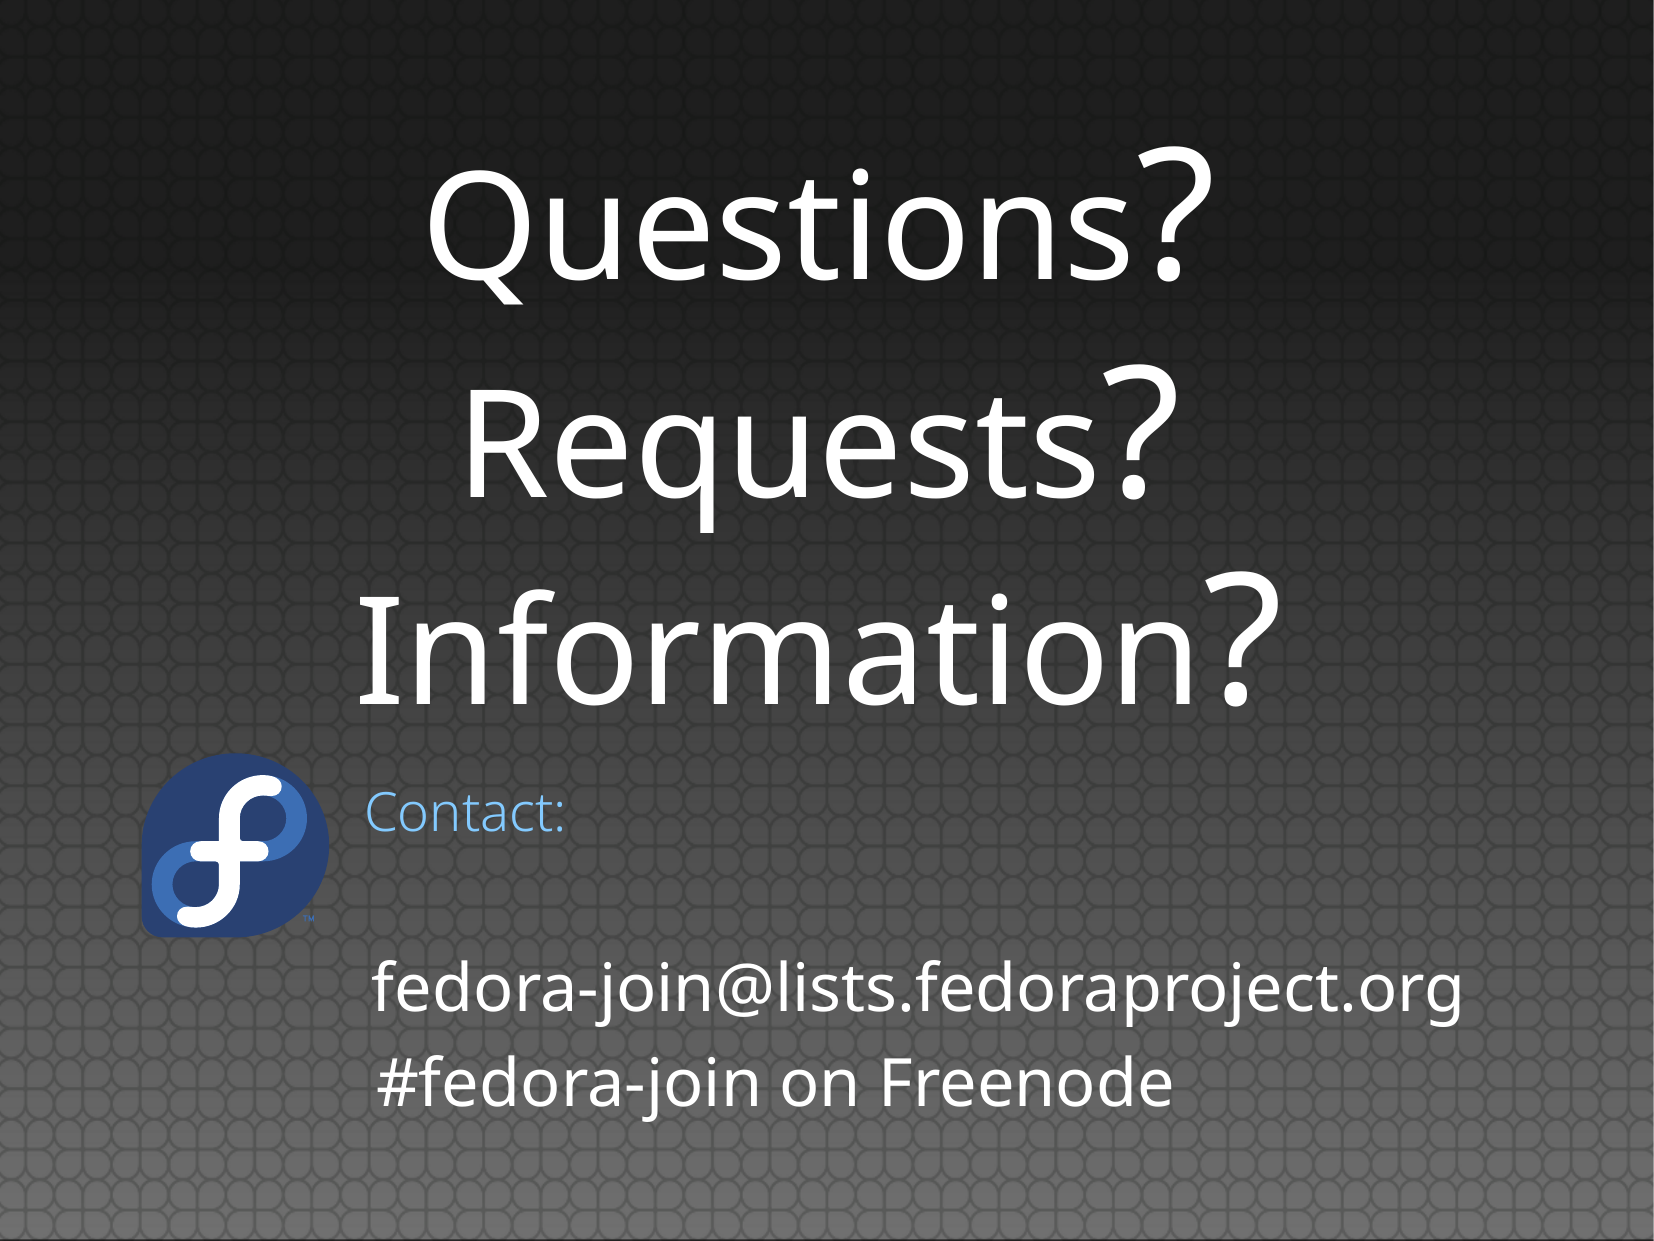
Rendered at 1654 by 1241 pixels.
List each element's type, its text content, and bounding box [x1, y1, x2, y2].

title Information? [30, 531, 1606, 736]
text_box Contact: [349, 766, 703, 842]
picture [0, 0, 1654, 1241]
title Requests? [30, 324, 1606, 530]
text_box #fedora-join on Freenode [361, 1027, 1467, 1117]
text_box fedora-join@lists.fedoraproject.org [357, 932, 1554, 1023]
title Questions? [30, 105, 1606, 311]
